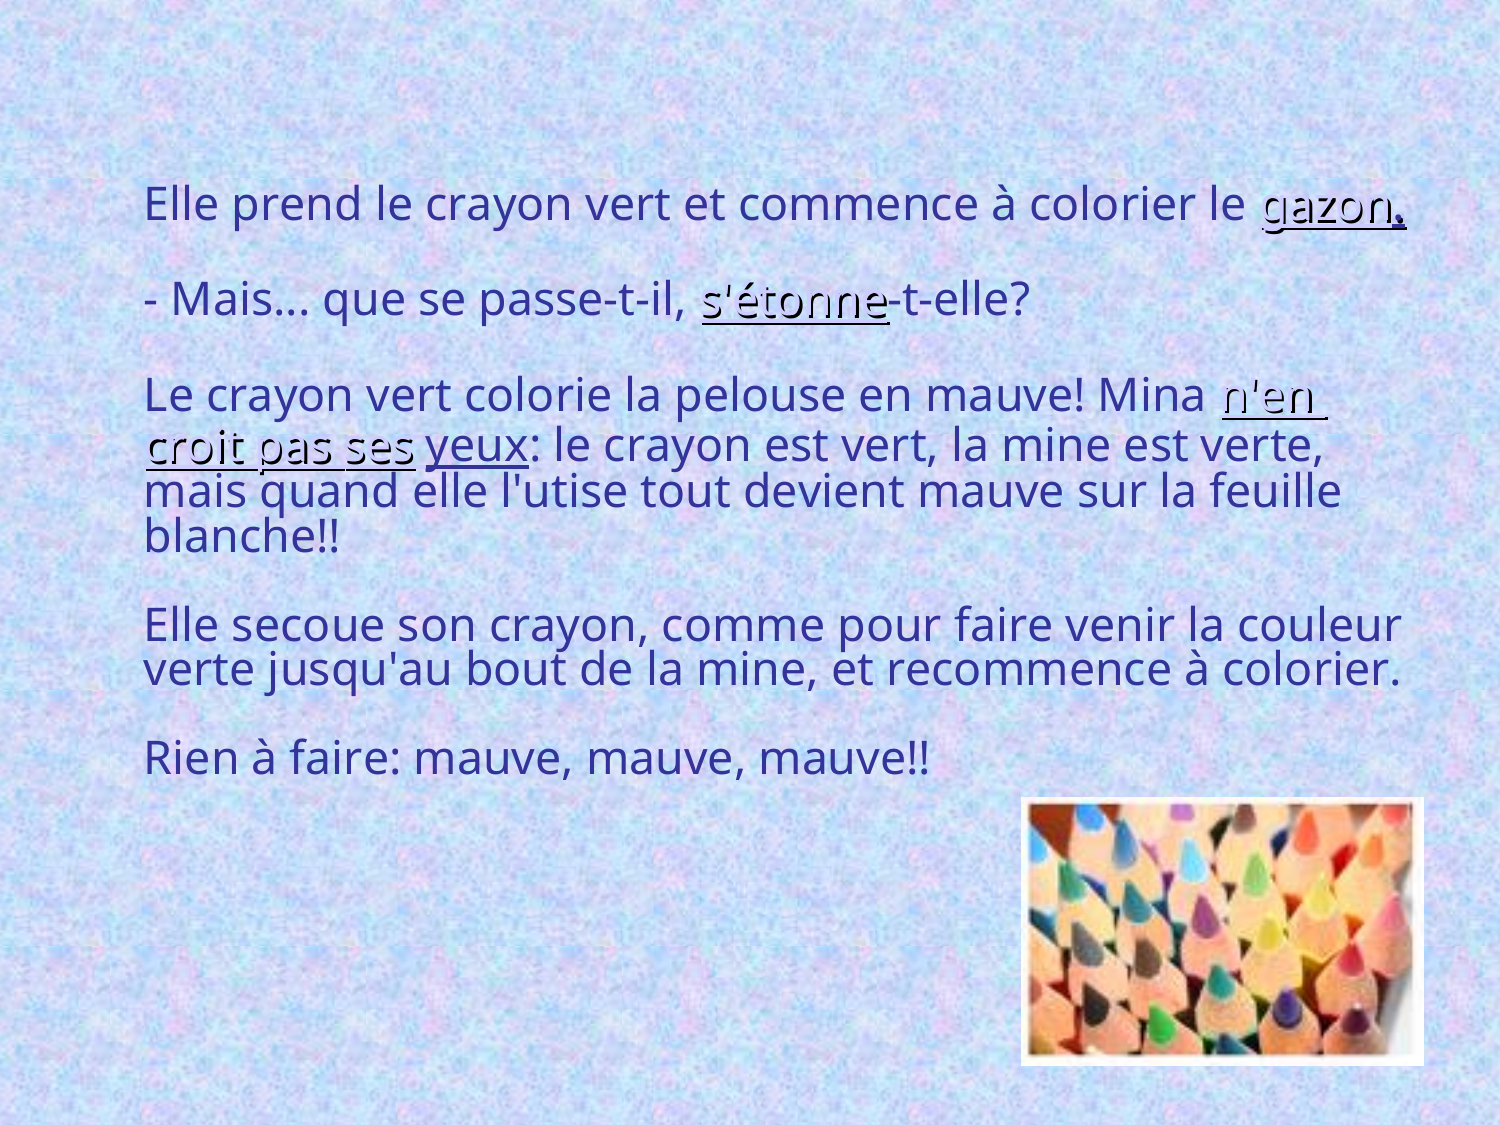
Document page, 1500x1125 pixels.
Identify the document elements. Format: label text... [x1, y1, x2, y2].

picture [0, 0, 1500, 1125]
list Elle prend le crayon vert et commence à colorier le gazon. - Mais... que se passe-t-il, s'étonne-t-elle? Le crayon vert colorie la pelouse en mauve! Mina n'en croit pas ses yeux: le crayon est vert, la mine est verte, mais quand elle l'utise tout devient mauve sur la feuille blanche!! Elle secoue son crayon, comme pour faire venir la couleur verte jusqu'au bout de la mine, et recommence à colorier. Rien à faire: mauve, mauve, mauve!! [76, 172, 1427, 916]
